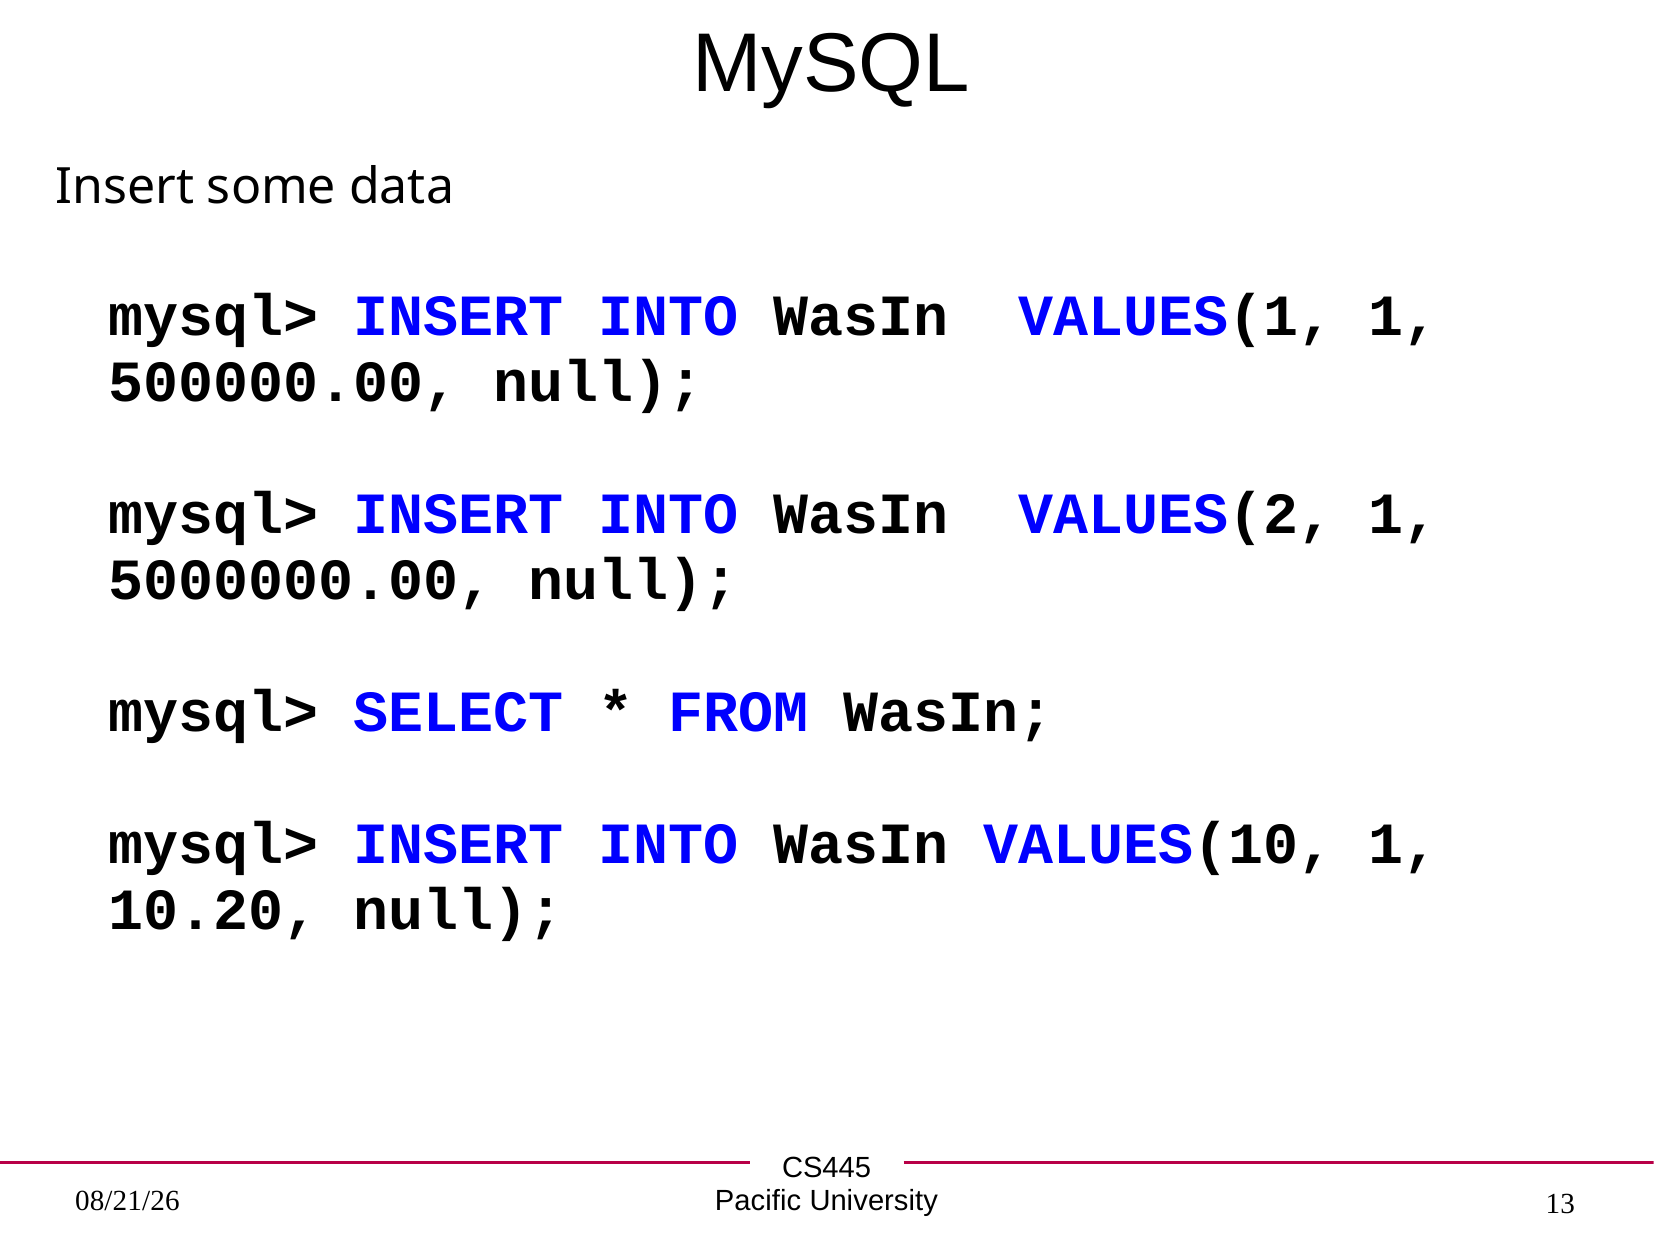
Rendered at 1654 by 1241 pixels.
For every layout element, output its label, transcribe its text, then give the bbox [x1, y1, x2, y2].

list Insert some data mysql> INSERT INTO WasIn VALUES(1, 1, 500000.00, null); mysql> INSERT INTO WasIn VALUES(2, 1, 5000000.00, null); mysql> SELECT * FROM WasIn; mysql> INSERT INTO WasIn VALUES(10, 1, 10.20, null); [37, 150, 1651, 1111]
title MySQL [86, 15, 1576, 109]
